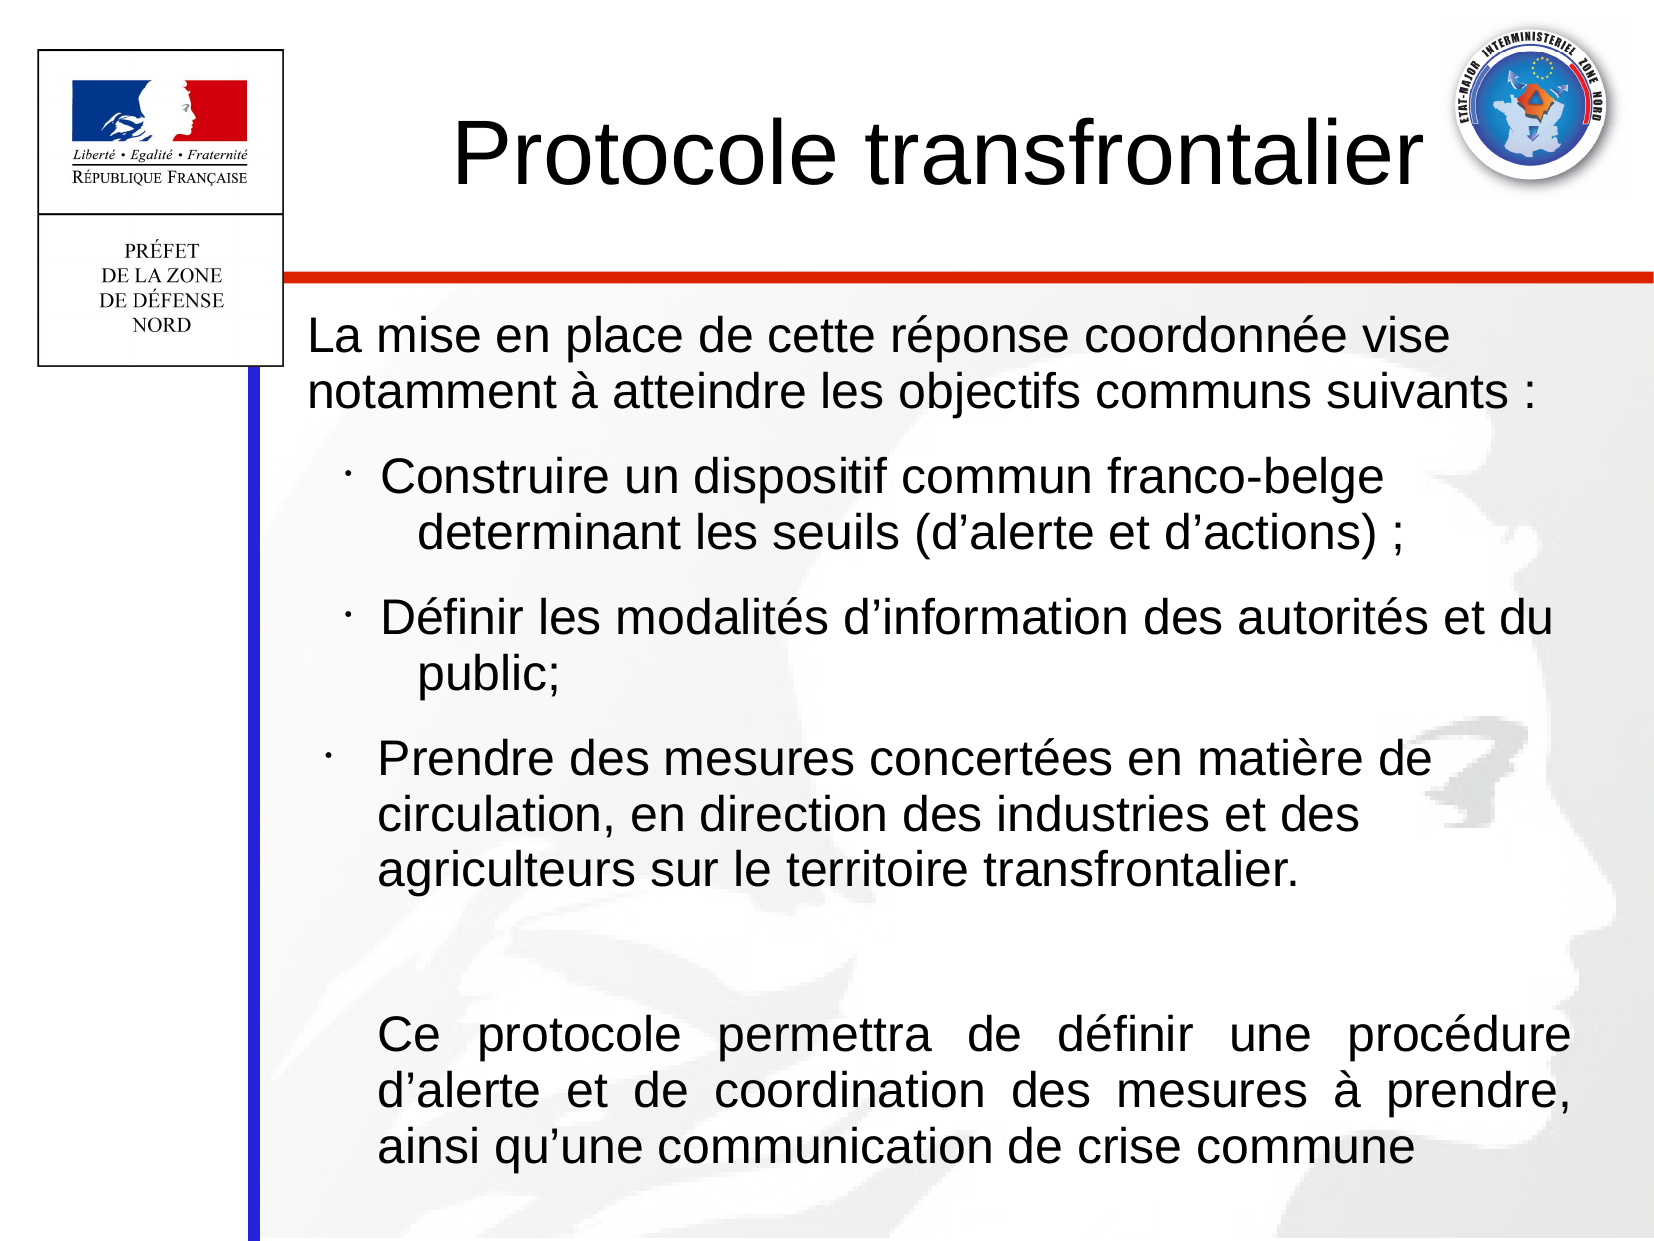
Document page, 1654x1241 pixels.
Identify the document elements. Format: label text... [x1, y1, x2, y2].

picture [37, 49, 284, 367]
title Protocole transfrontalier [307, 49, 1571, 257]
list La mise en place de cette réponse coordonnée vise notamment à atteindre les objectifs communs suivants : Construire un dispositif commun franco-belge determinant les seuils (d’alerte et d’actions) ; Définir les modalités d’information des autorités et du public; Prendre des mesures concertées en matière de circulation, en direction des industries et des agriculteurs sur le territoire transfrontalier. Ce protocole permettra de définir une procédure d’alerte et de coordination des mesures à prendre, ainsi qu’une communication de crise commune [307, 307, 1574, 1027]
